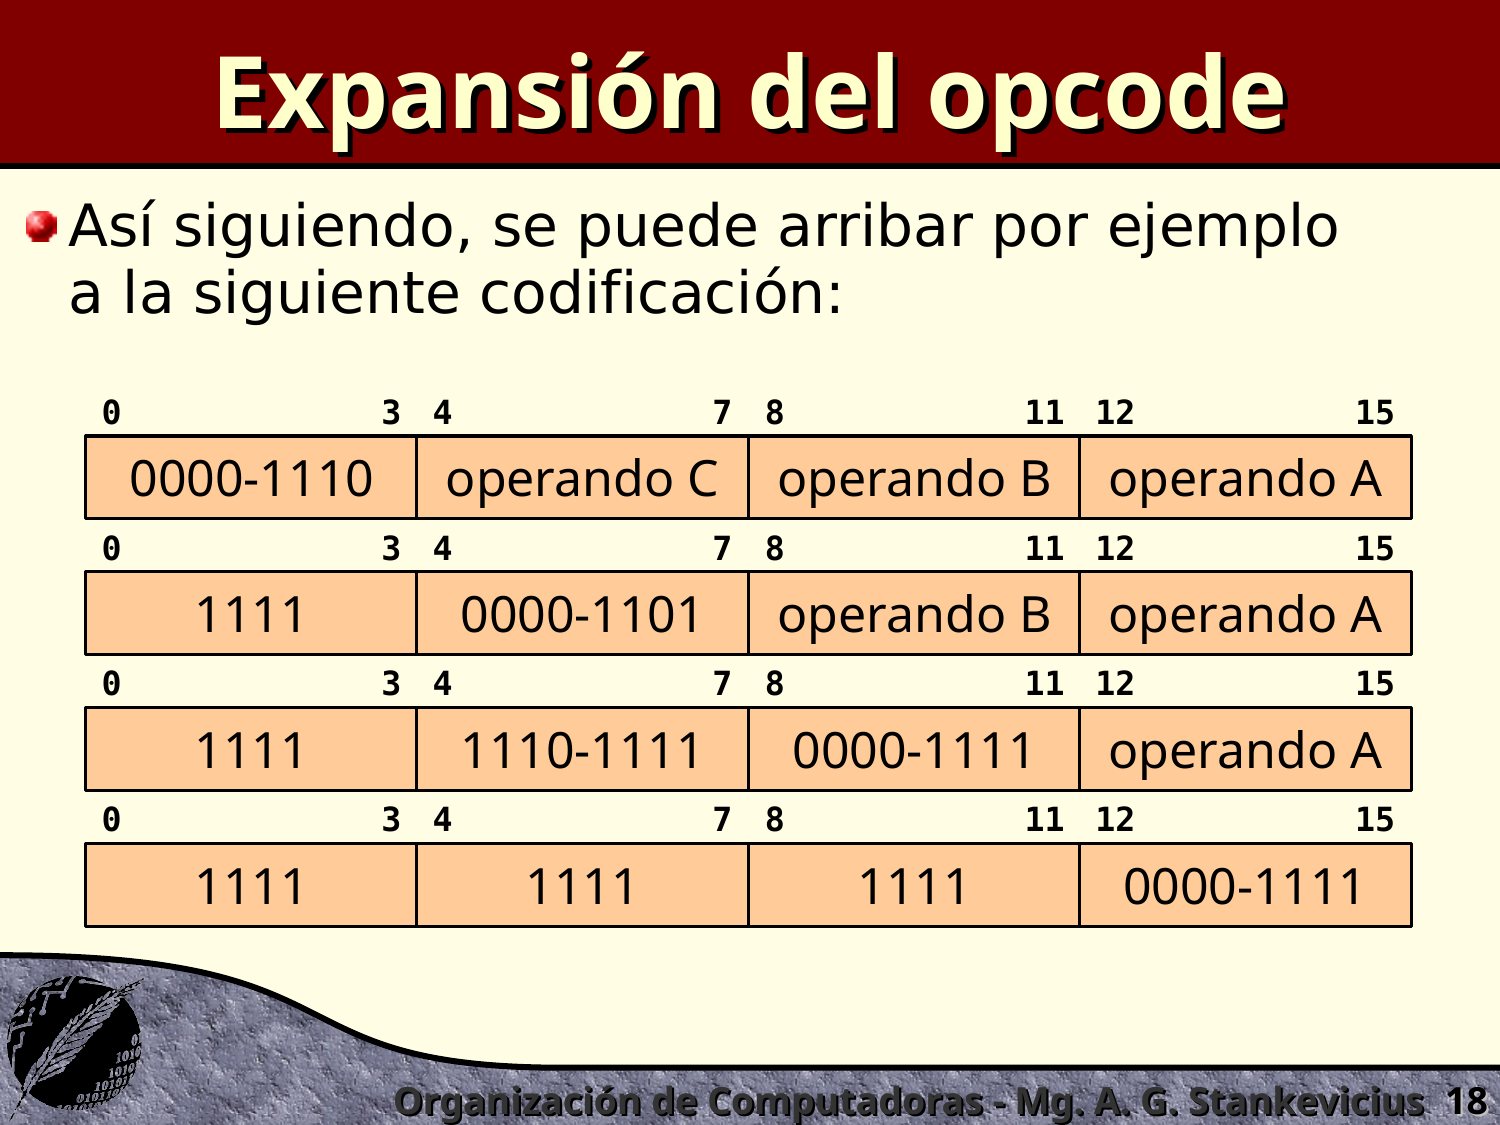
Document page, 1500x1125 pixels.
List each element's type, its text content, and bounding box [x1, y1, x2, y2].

list Así siguiendo, se puede arribar por ejemplo a la siguiente codificación: [11, 192, 1486, 935]
text_box 1110-1111 [416, 707, 749, 791]
text_box 12 15 [1080, 386, 1411, 440]
text_box 0 3 [86, 521, 417, 576]
text_box 0000-1111 [749, 712, 1079, 791]
text_box operando A [1079, 571, 1412, 655]
text_box 12 15 [1080, 657, 1411, 712]
text_box 0000-1111 [1079, 843, 1412, 927]
text_box operando A [1079, 707, 1412, 791]
text_box 1111 [416, 843, 749, 927]
text_box operando A [1079, 436, 1412, 519]
text_box operando C [416, 436, 749, 519]
text_box 1111 [85, 707, 416, 791]
text_box 0 3 [86, 657, 417, 712]
title Expansión del opcode [15, 5, 1485, 160]
text_box 1111 [749, 848, 1079, 927]
text_box operando B [749, 440, 1079, 519]
text_box 1111 [85, 571, 416, 655]
text_box 12 15 [1080, 521, 1411, 576]
text_box 8 11 [749, 657, 1080, 712]
text_box 1111 [85, 843, 416, 927]
text_box 8 11 [749, 521, 1080, 576]
text_box 4 7 [417, 793, 748, 848]
text_box 0000-1110 [85, 436, 416, 519]
text_box 12 15 [1080, 793, 1411, 848]
picture [802, 1100, 806, 1110]
text_box 4 7 [417, 657, 748, 712]
text_box 0 3 [86, 793, 417, 848]
text_box 4 7 [417, 385, 748, 440]
text_box operando B [749, 576, 1079, 655]
text_box 0 3 [86, 385, 417, 440]
text_box 4 7 [417, 521, 748, 576]
picture [1058, 1100, 1065, 1110]
text_box 0000-1101 [416, 571, 749, 655]
text_box 8 11 [749, 793, 1080, 848]
picture [0, 959, 1500, 1125]
picture [448, 1100, 455, 1110]
text_box 8 11 [749, 386, 1080, 440]
